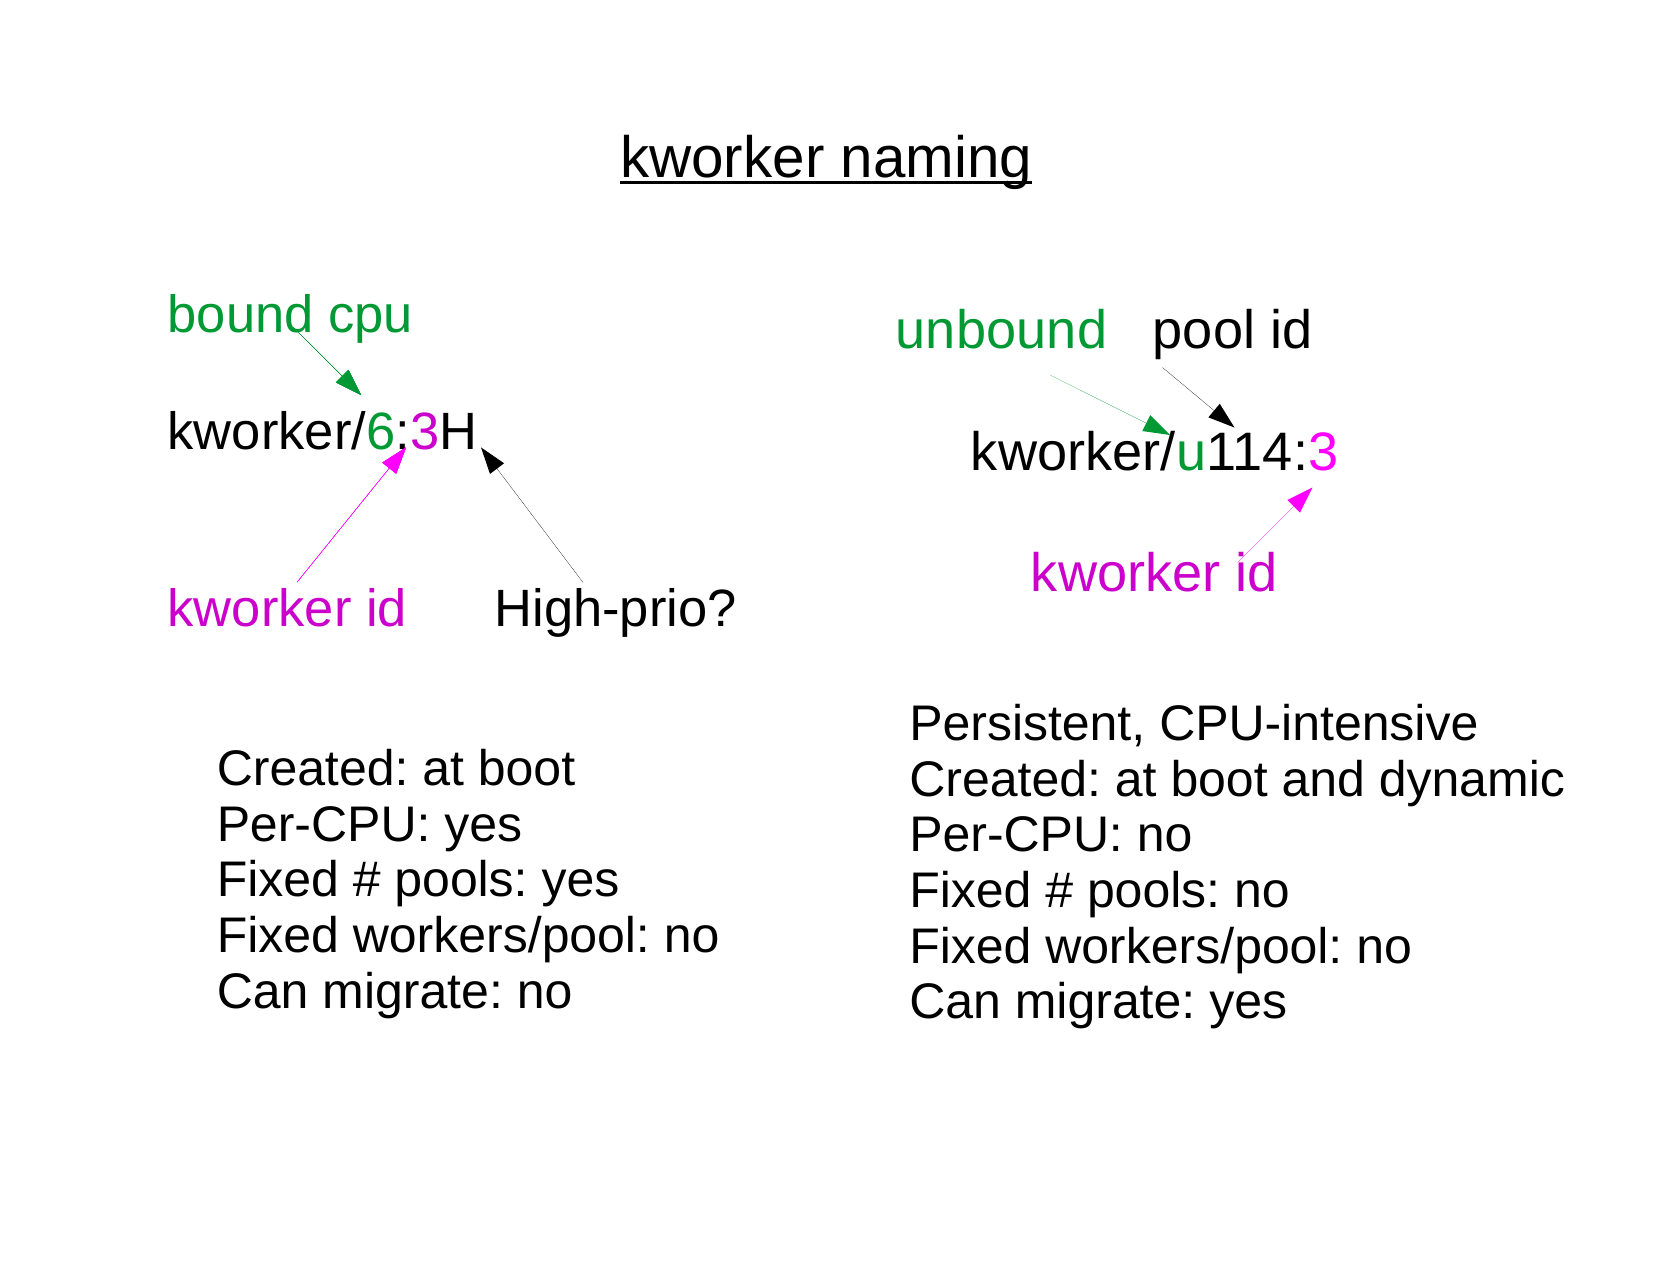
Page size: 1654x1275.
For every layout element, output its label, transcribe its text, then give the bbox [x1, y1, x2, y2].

title kworker naming [82, 50, 1571, 264]
list Created: at boot Per-CPU: yes Fixed # pools: yes Fixed workers/pool: no Can migrate: no [145, 684, 746, 1023]
list bound cpu kworker/6:3H kworker id High-prio? [99, 284, 826, 638]
list Persistent, CPU-intensive Created: at boot and dynamic Per-CPU: no Fixed # pools: no Fixed workers/pool: no Can migrate: yes [838, 695, 1619, 1033]
list unbound pool id kworker/u114:3 kworker id [825, 299, 1551, 653]
